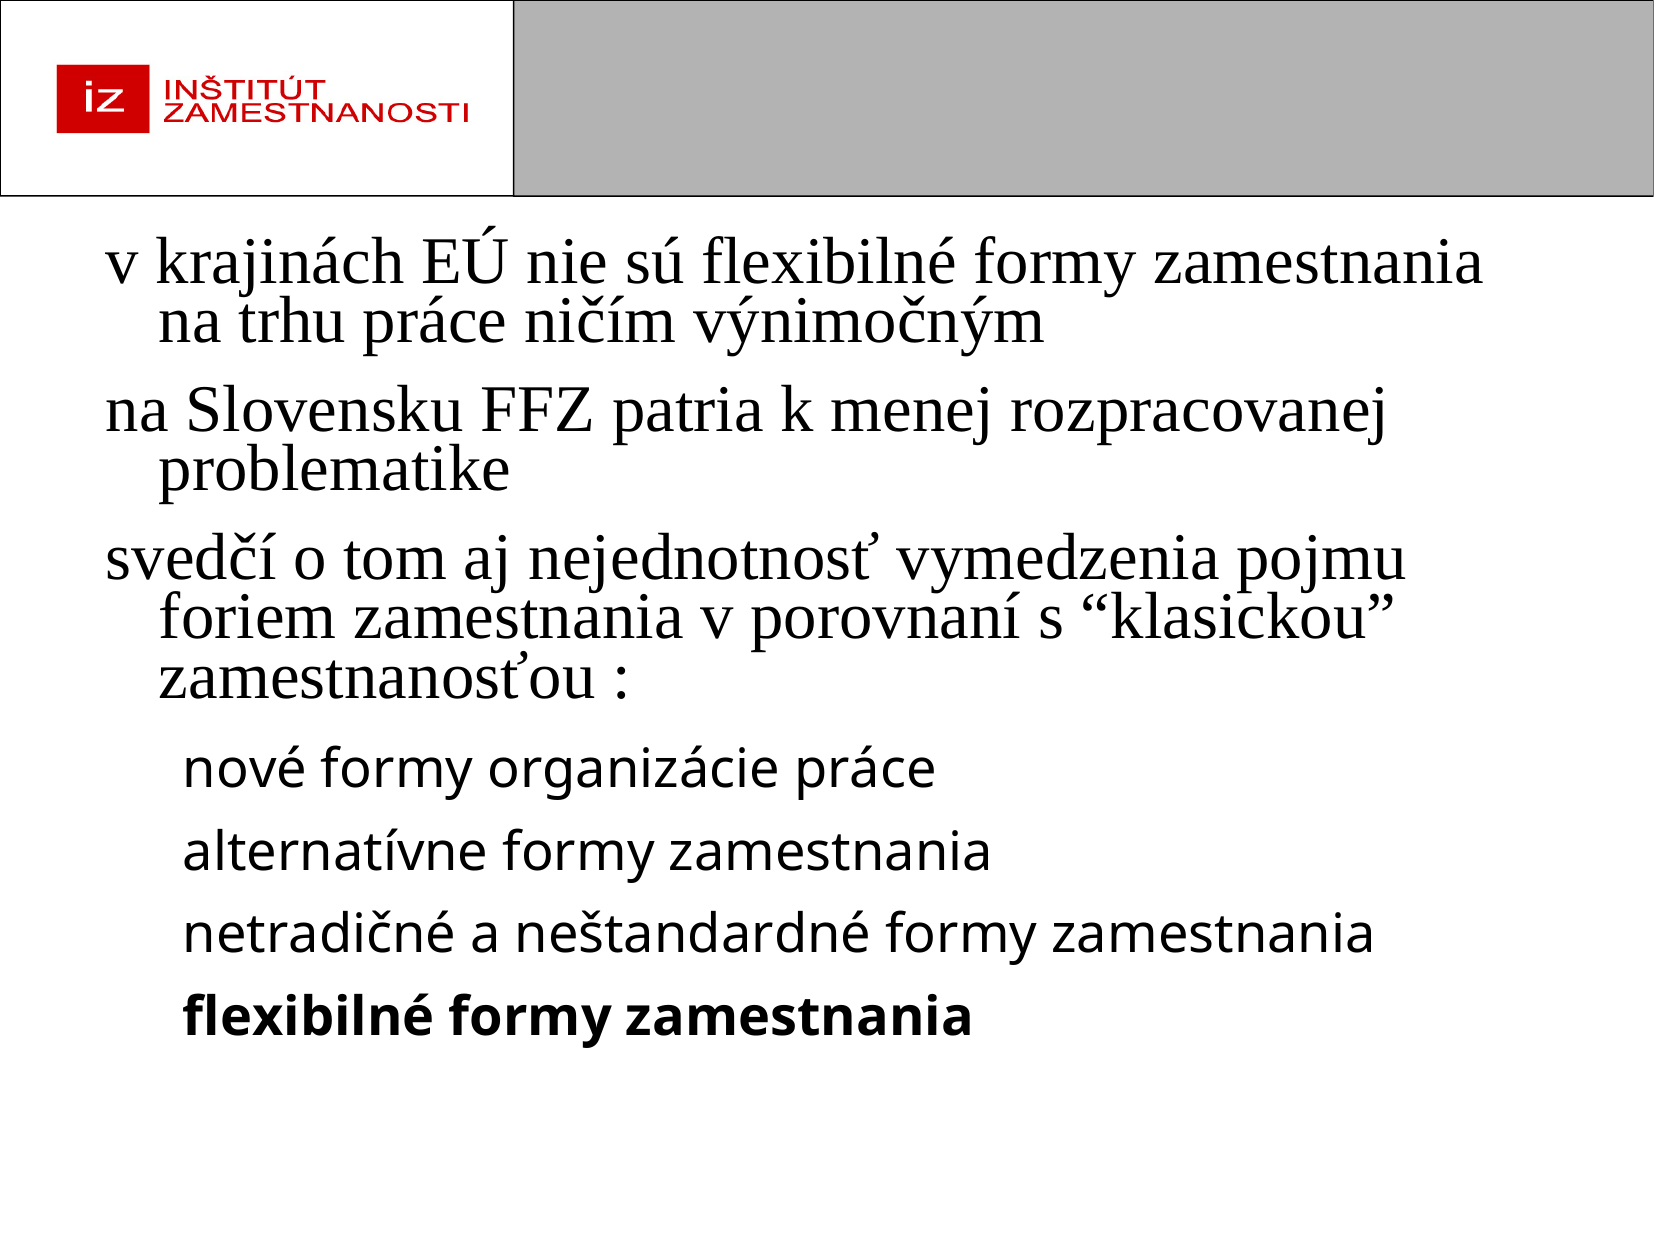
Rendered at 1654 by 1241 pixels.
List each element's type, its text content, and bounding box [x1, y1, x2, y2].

list v krajinách EÚ nie sú flexibilné formy zamestnania na trhu práce ničím výnimočným na Slovensku FFZ patria k menej rozpracovanej problematike svedčí o tom aj nejednotnosť vymedzenia pojmu foriem zamestnania v porovnaní s “klasickou” zamestnanosťou : nové formy organizácie práce alternatívne formy zamestnania netradičné a neštandardné formy zamestnania flexibilné formy zamestnania [88, 236, 1501, 1090]
text_box [0, 0, 1654, 197]
picture [5, 5, 513, 190]
